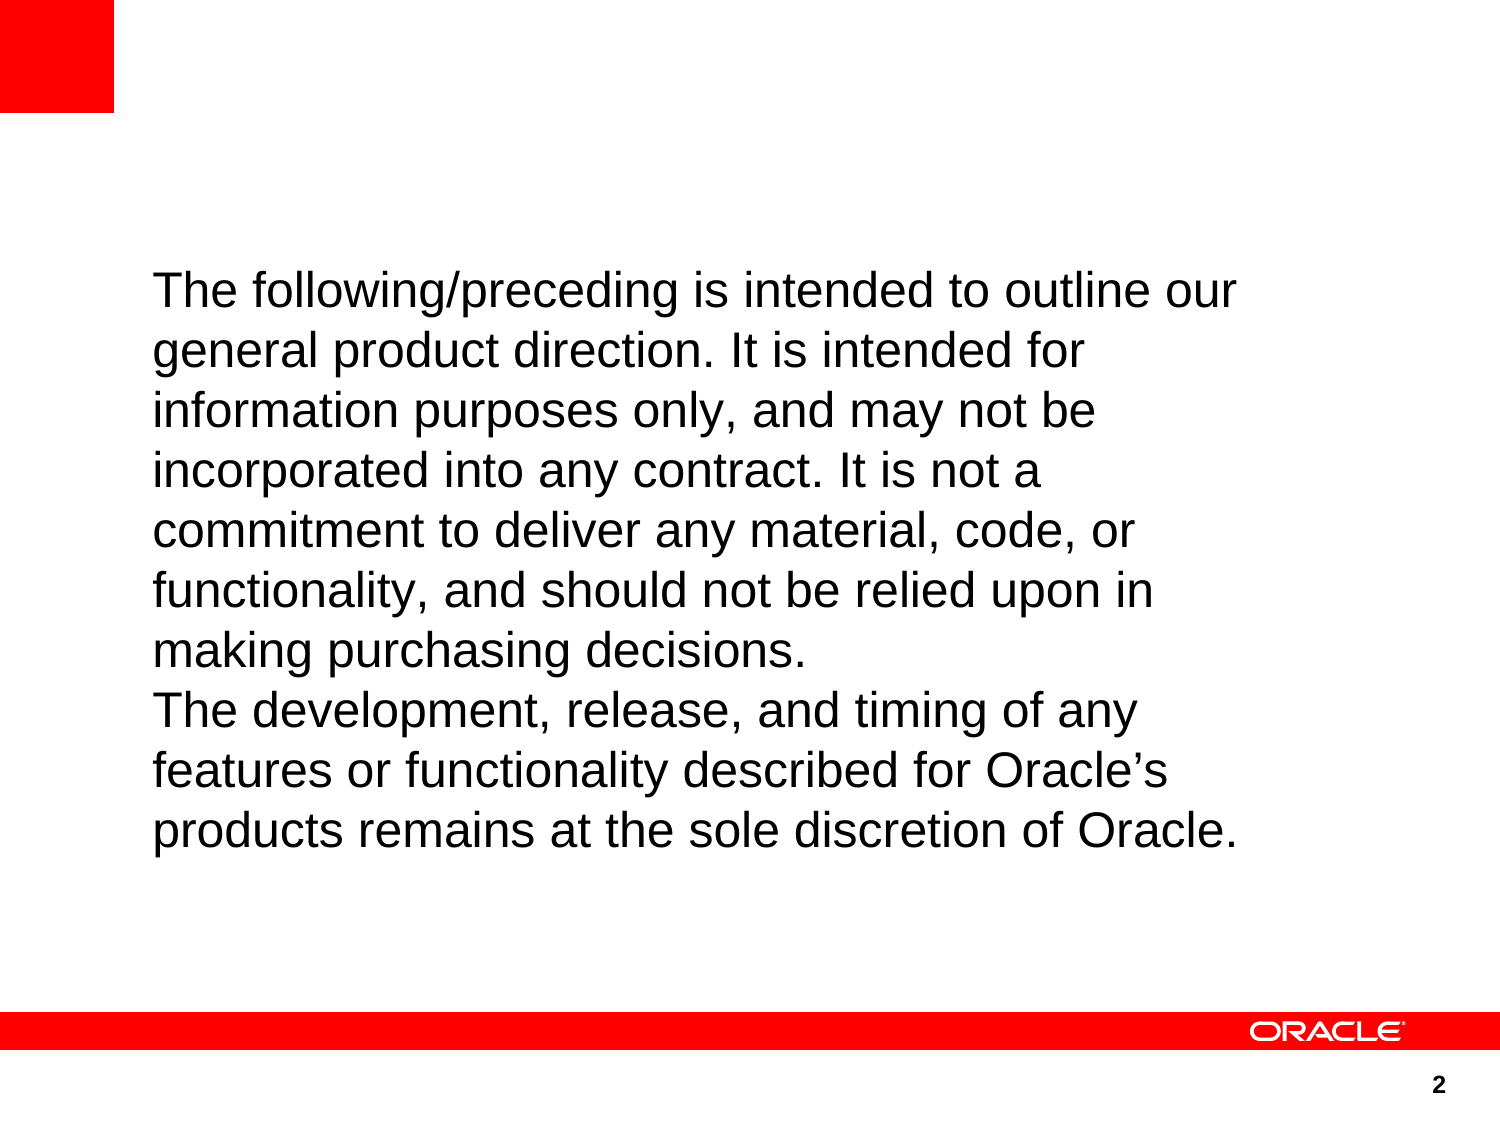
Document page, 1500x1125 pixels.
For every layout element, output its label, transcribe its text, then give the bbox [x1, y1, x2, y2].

picture [0, 1012, 1500, 1050]
text_box The following/preceding is intended to outline our general product direction. It is intended for information purposes only, and may not be incorporated into any contract. It is not a commitment to deliver any material, code, or functionality, and should not be relied upon in making purchasing decisions. The development, release, and timing of any features or functionality described for Oracle’s products remains at the sole discretion of Oracle. [137, 249, 1338, 866]
picture [0, 0, 114, 113]
